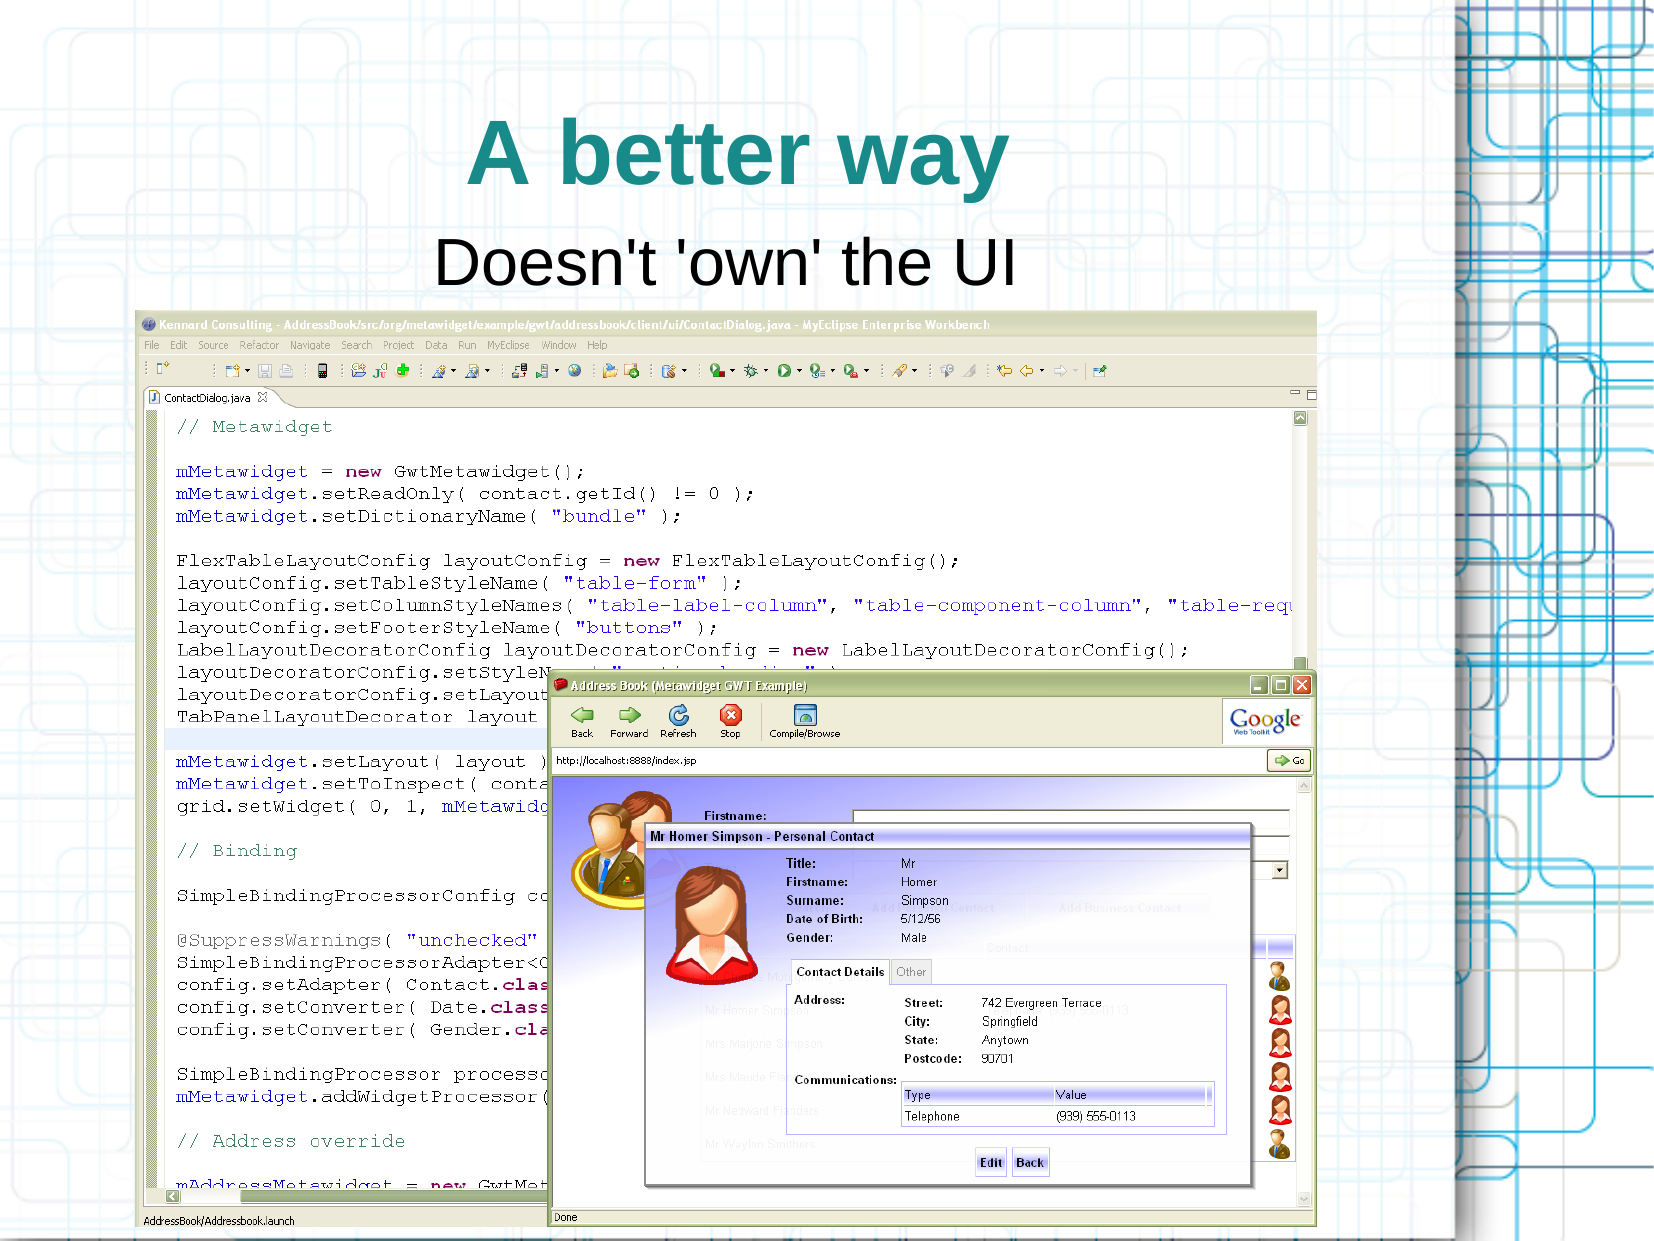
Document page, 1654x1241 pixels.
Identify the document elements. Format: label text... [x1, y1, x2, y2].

title A better way [59, 56, 1418, 218]
text_box Doesn't 'own' the UI [29, 218, 1424, 308]
picture [0, 0, 1654, 1241]
